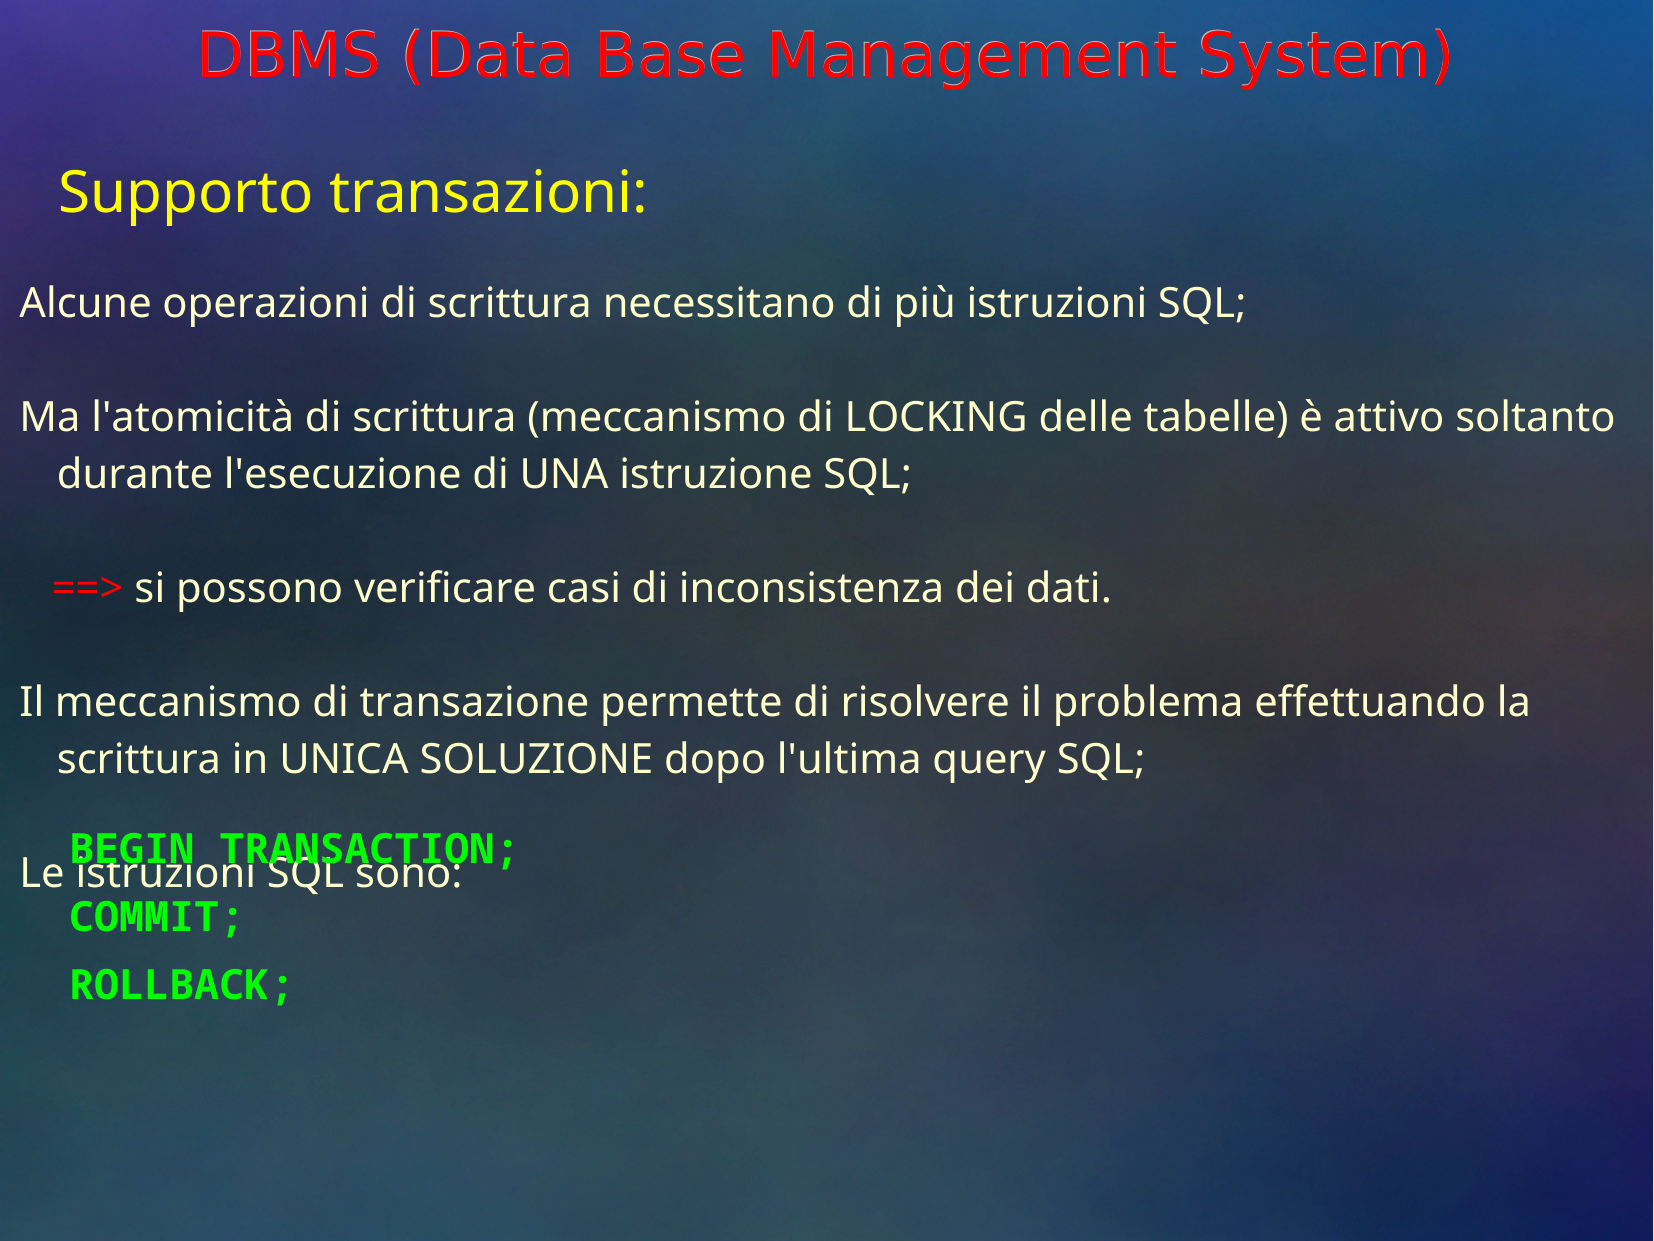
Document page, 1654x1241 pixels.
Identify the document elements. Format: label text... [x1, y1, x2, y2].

text_box Supporto transazioni: [23, 150, 1598, 248]
text_box Alcune operazioni di scrittura necessitano di più istruzioni SQL; Ma l'atomicità di scrittura (meccanismo di LOCKING delle tabelle) è attivo soltanto durante l'esecuzione di UNA istruzione SQL; ==> si possono verificare casi di inconsistenza dei dati. Il meccanismo di transazione permette di risolvere il problema effettuando la scrittura in UNICA SOLUZIONE dopo l'ultima query SQL; Le istruzioni SQL sono: [19, 272, 1653, 819]
text_box BEGIN TRANSACTION; COMMIT; ROLLBACK; [33, 818, 644, 993]
picture [0, 0, 1654, 1241]
